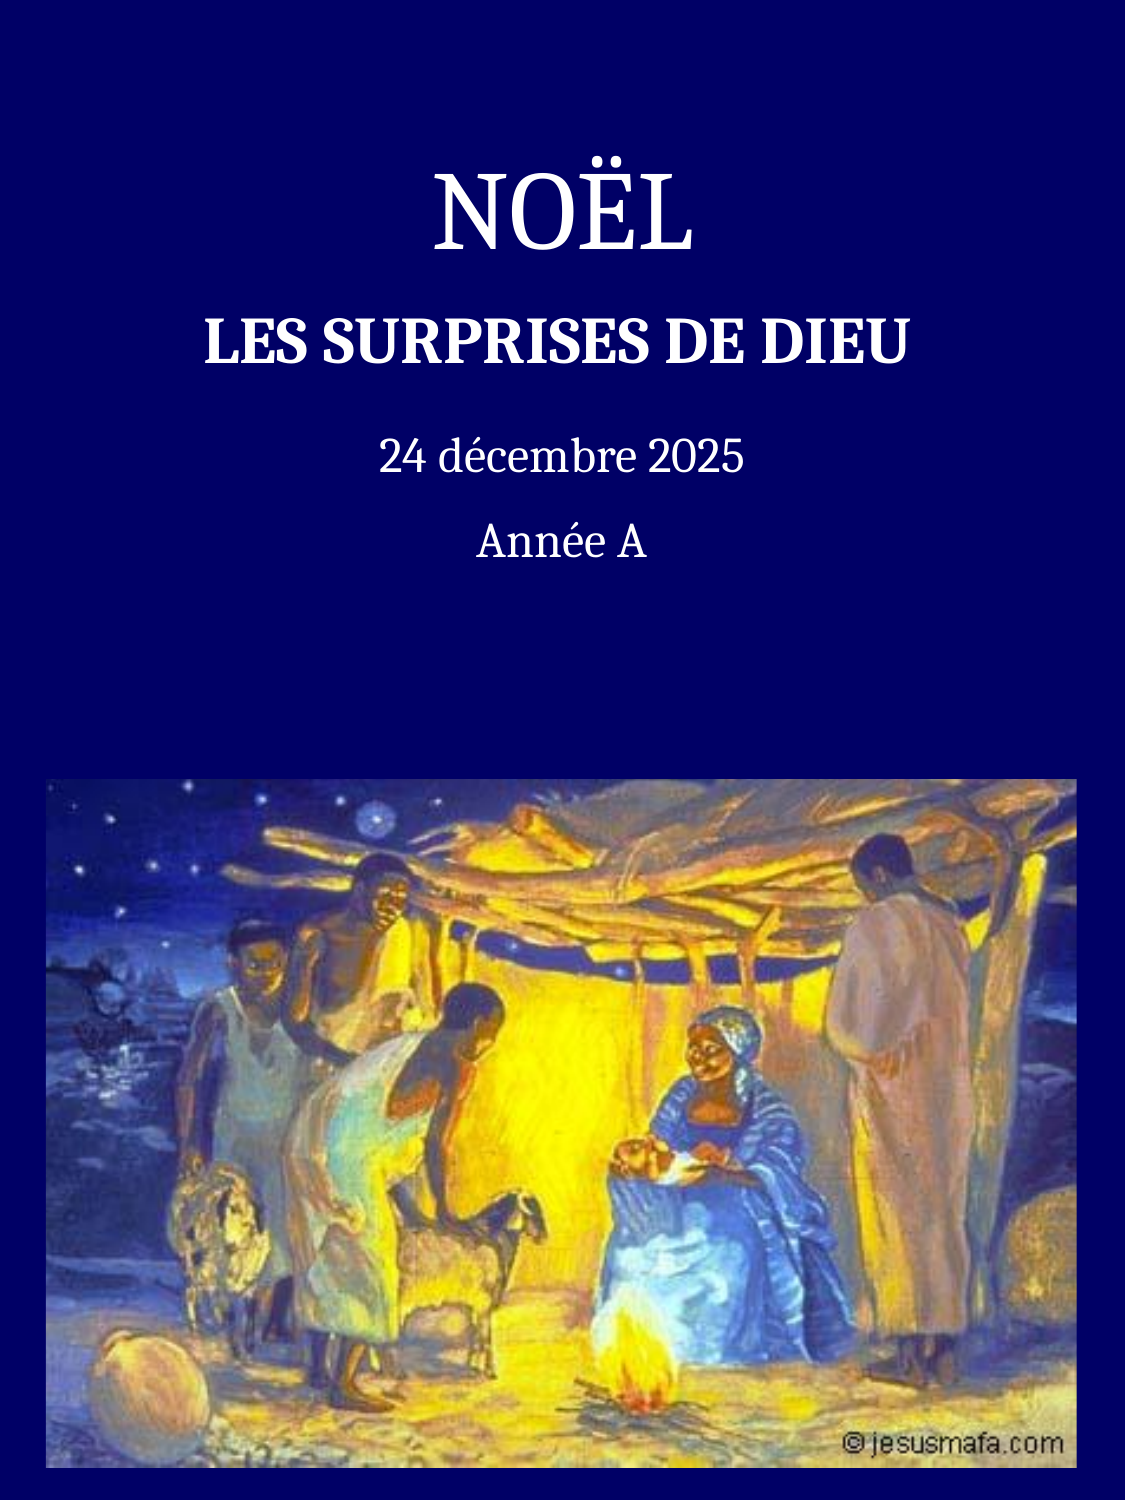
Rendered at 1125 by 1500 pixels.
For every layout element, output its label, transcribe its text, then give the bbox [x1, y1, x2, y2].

picture [45, 779, 1077, 1469]
text_box NOËL LES SURPRISES DE DIEU 24 décembre 2025 Année A [23, 129, 1102, 759]
